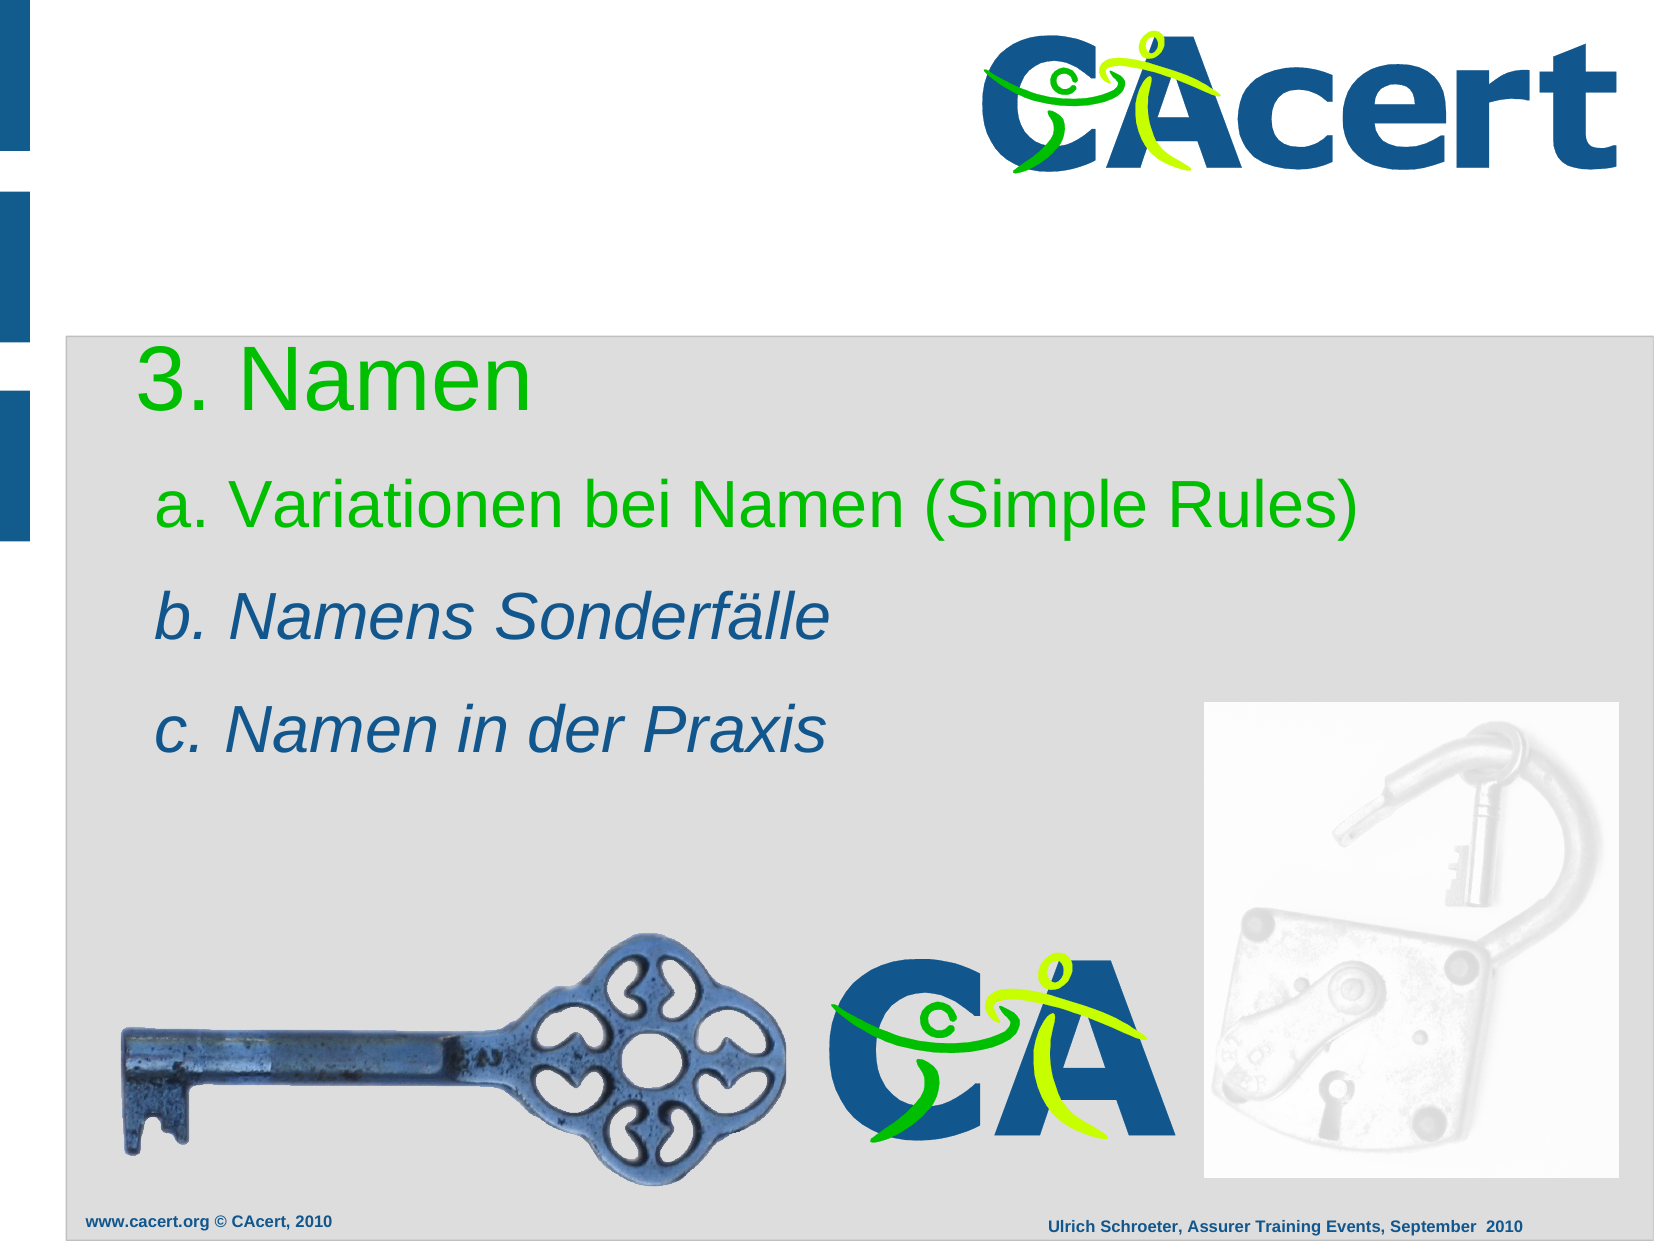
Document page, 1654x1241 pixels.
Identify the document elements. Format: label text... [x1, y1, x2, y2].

title 3. Namen a. Variationen bei Namen (Simple Rules) b. Namens Sonderfälle c. Namen in der Praxis [135, 301, 1548, 741]
picture [1204, 702, 1619, 1178]
picture [826, 950, 1177, 1145]
picture [106, 915, 800, 1203]
